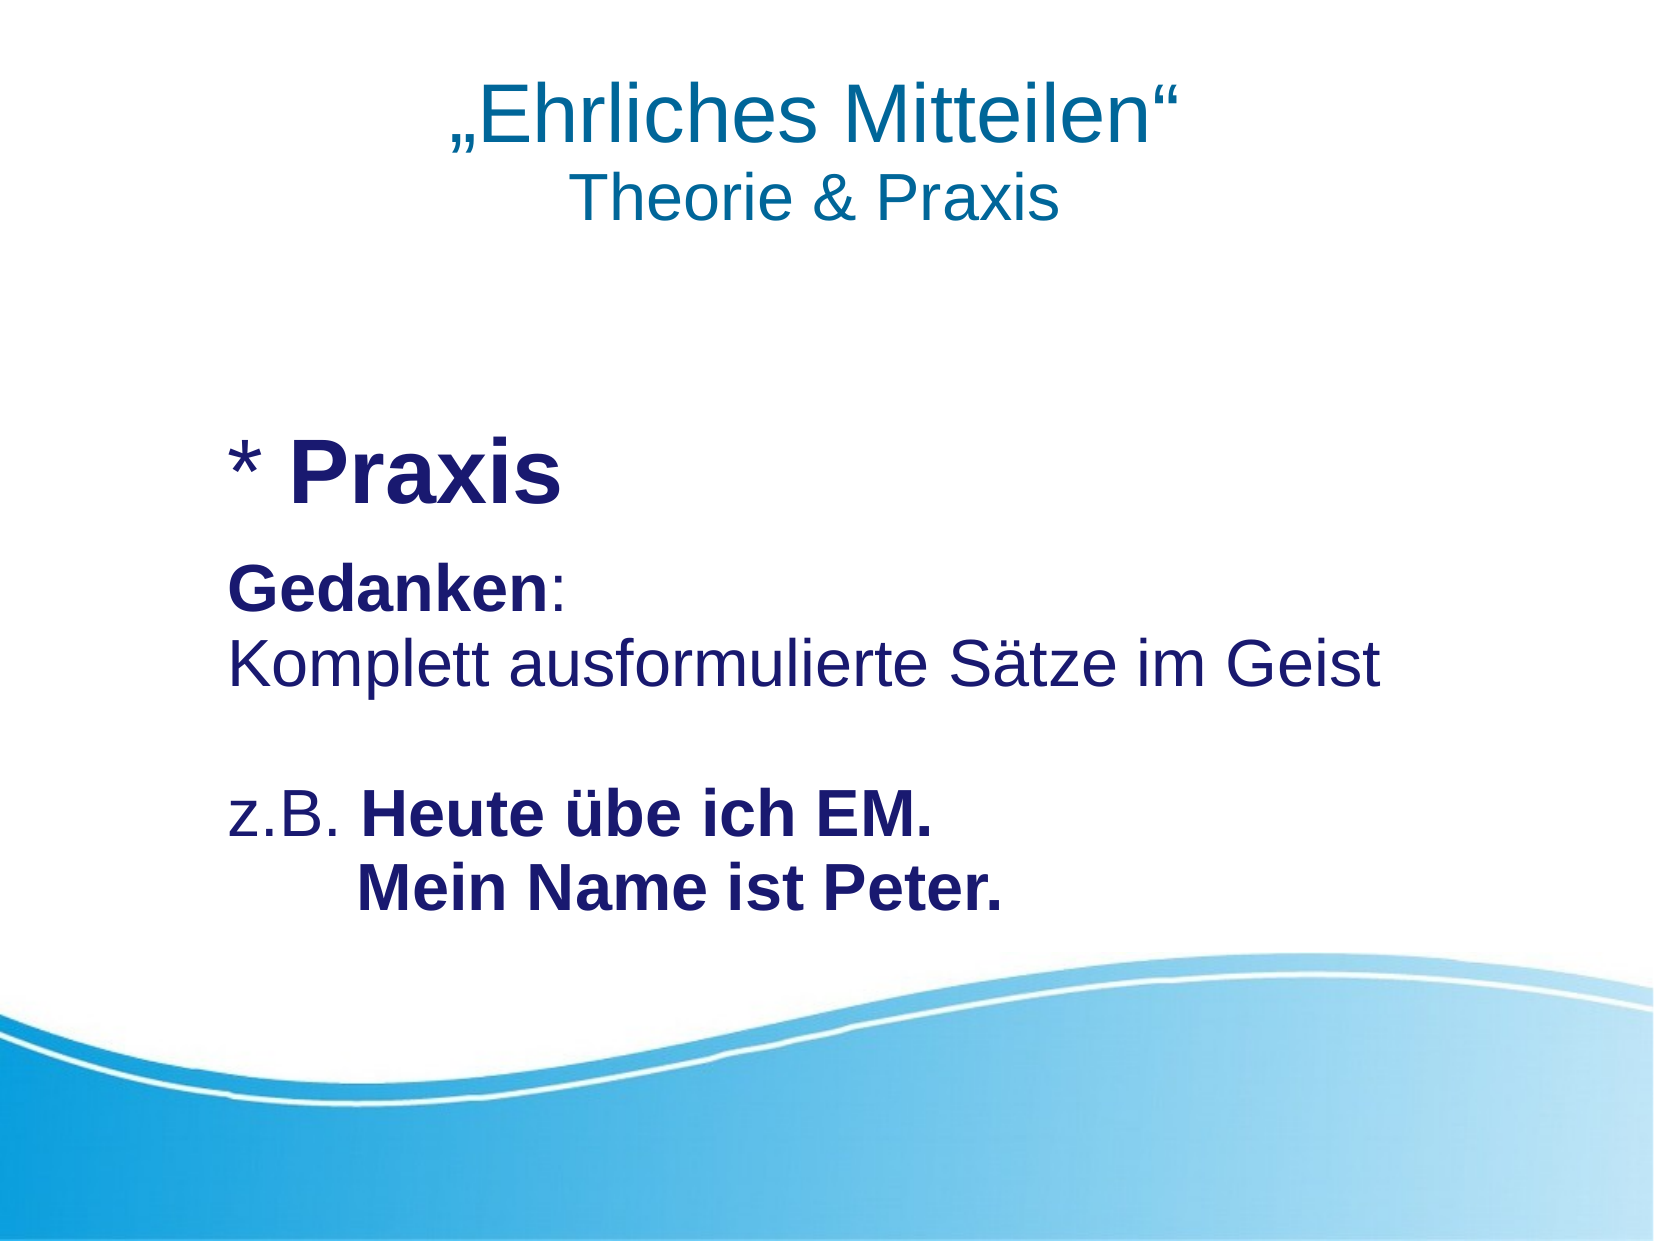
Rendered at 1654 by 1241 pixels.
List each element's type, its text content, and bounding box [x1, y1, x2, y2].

title „Ehrliches Mitteilen“ Theorie & Praxis [70, 47, 1559, 255]
text_box * Praxis Gedanken: Komplett ausformulierte Sätze im Geist z.B. Heute übe ich EM. Mein Name ist Peter. [212, 413, 1607, 1008]
picture [0, 952, 1654, 1241]
